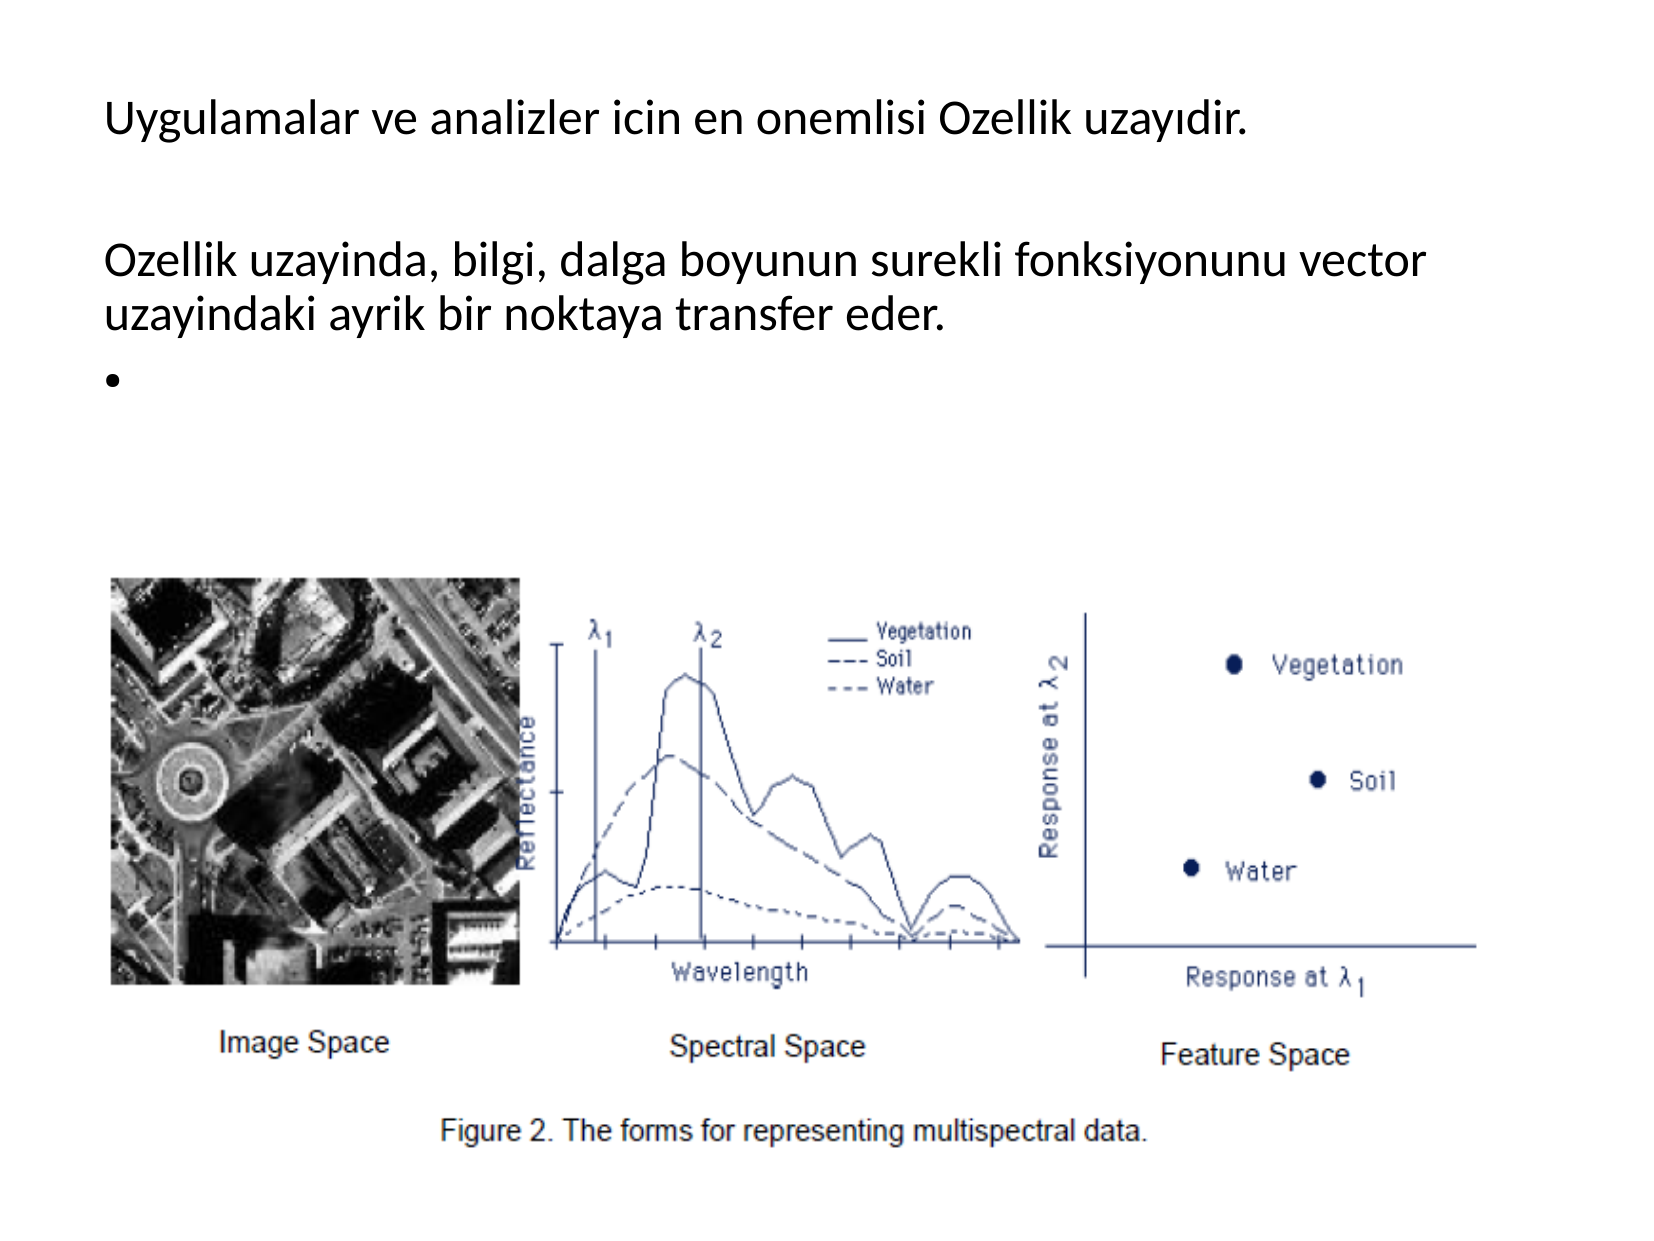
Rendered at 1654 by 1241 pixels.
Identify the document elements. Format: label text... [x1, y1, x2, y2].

picture [60, 560, 1606, 1158]
text_box Uygulamalar ve analizler icin en onemlisi Ozellik uzayıdir. Ozellik uzayinda, bilgi, dalga boyunun surekli fonksiyonunu vector uzayindaki ayrik bir noktaya transfer eder. [88, 83, 1578, 524]
